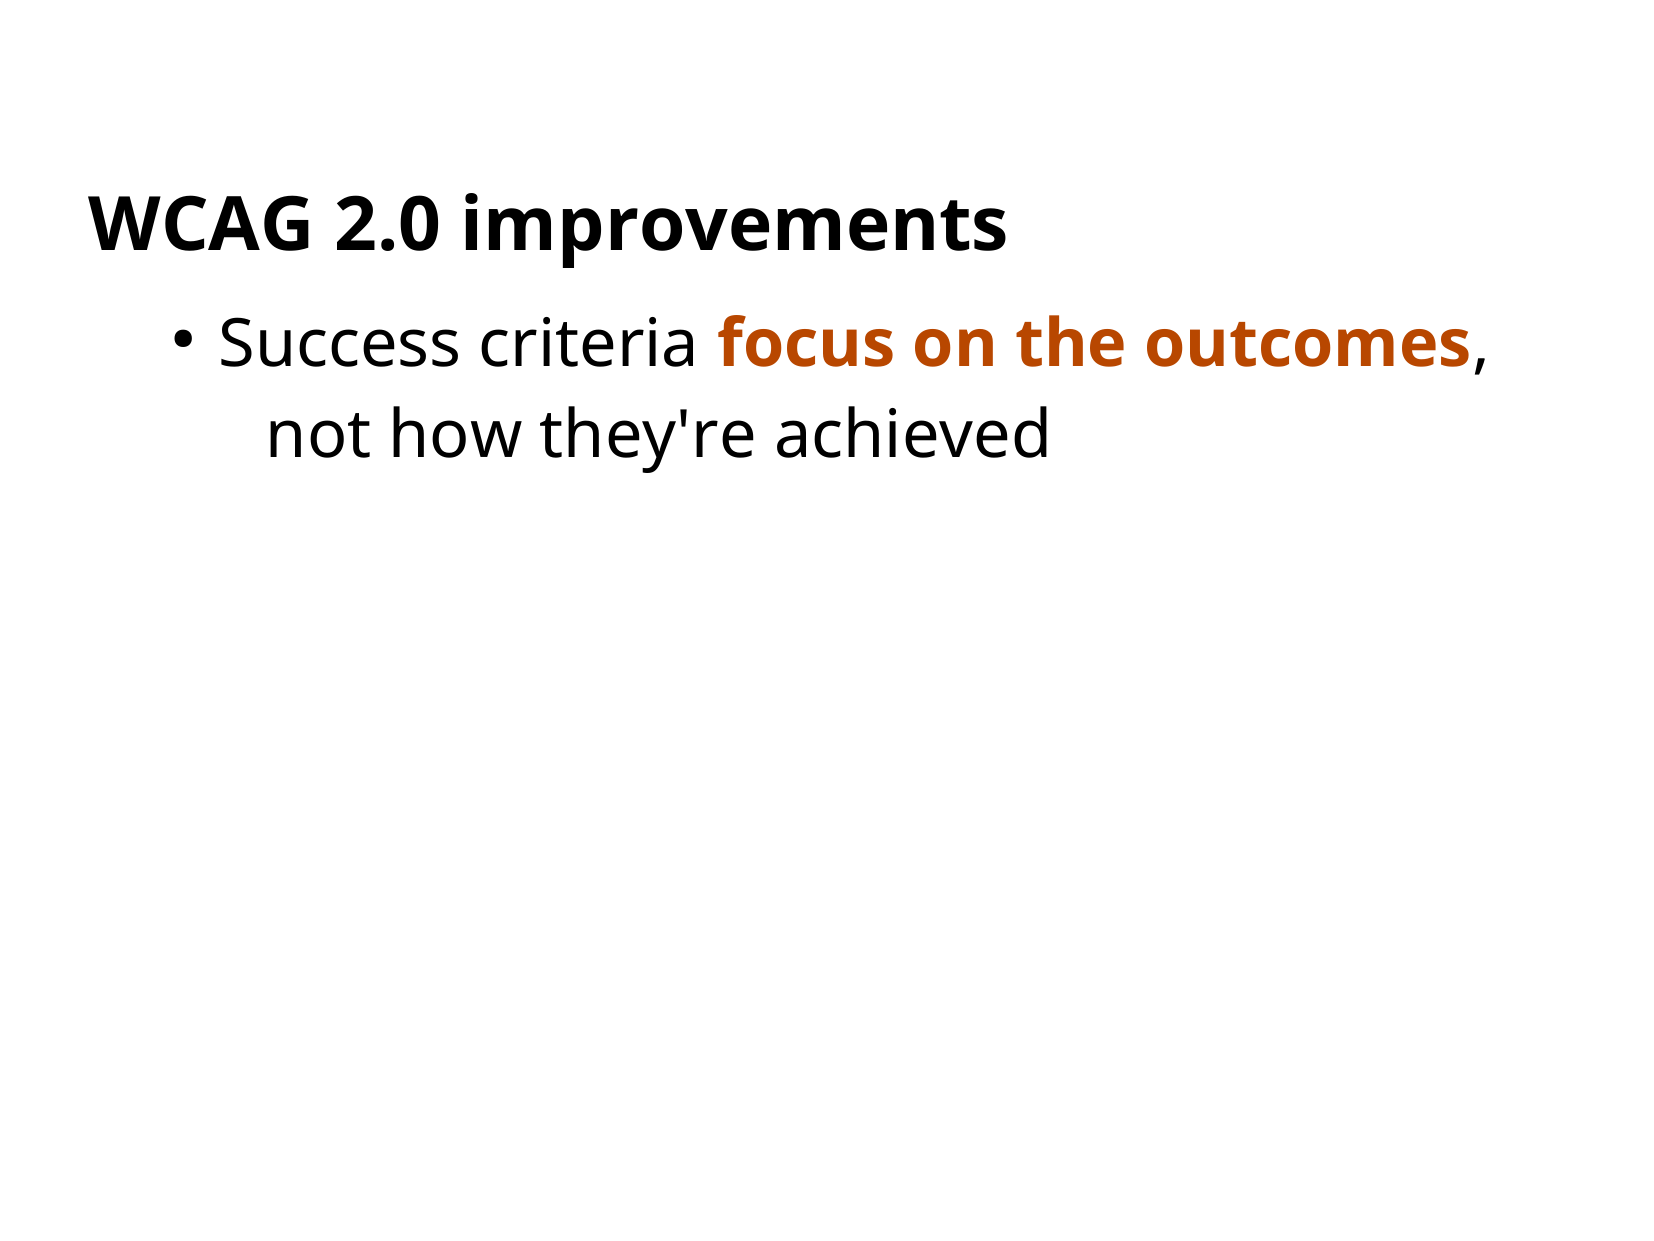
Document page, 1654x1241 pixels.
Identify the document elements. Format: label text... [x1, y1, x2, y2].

list Success criteria focus on the outcomes, not how they're achieved [88, 295, 1565, 1137]
title WCAG 2.0 improvements [88, 176, 1565, 267]
